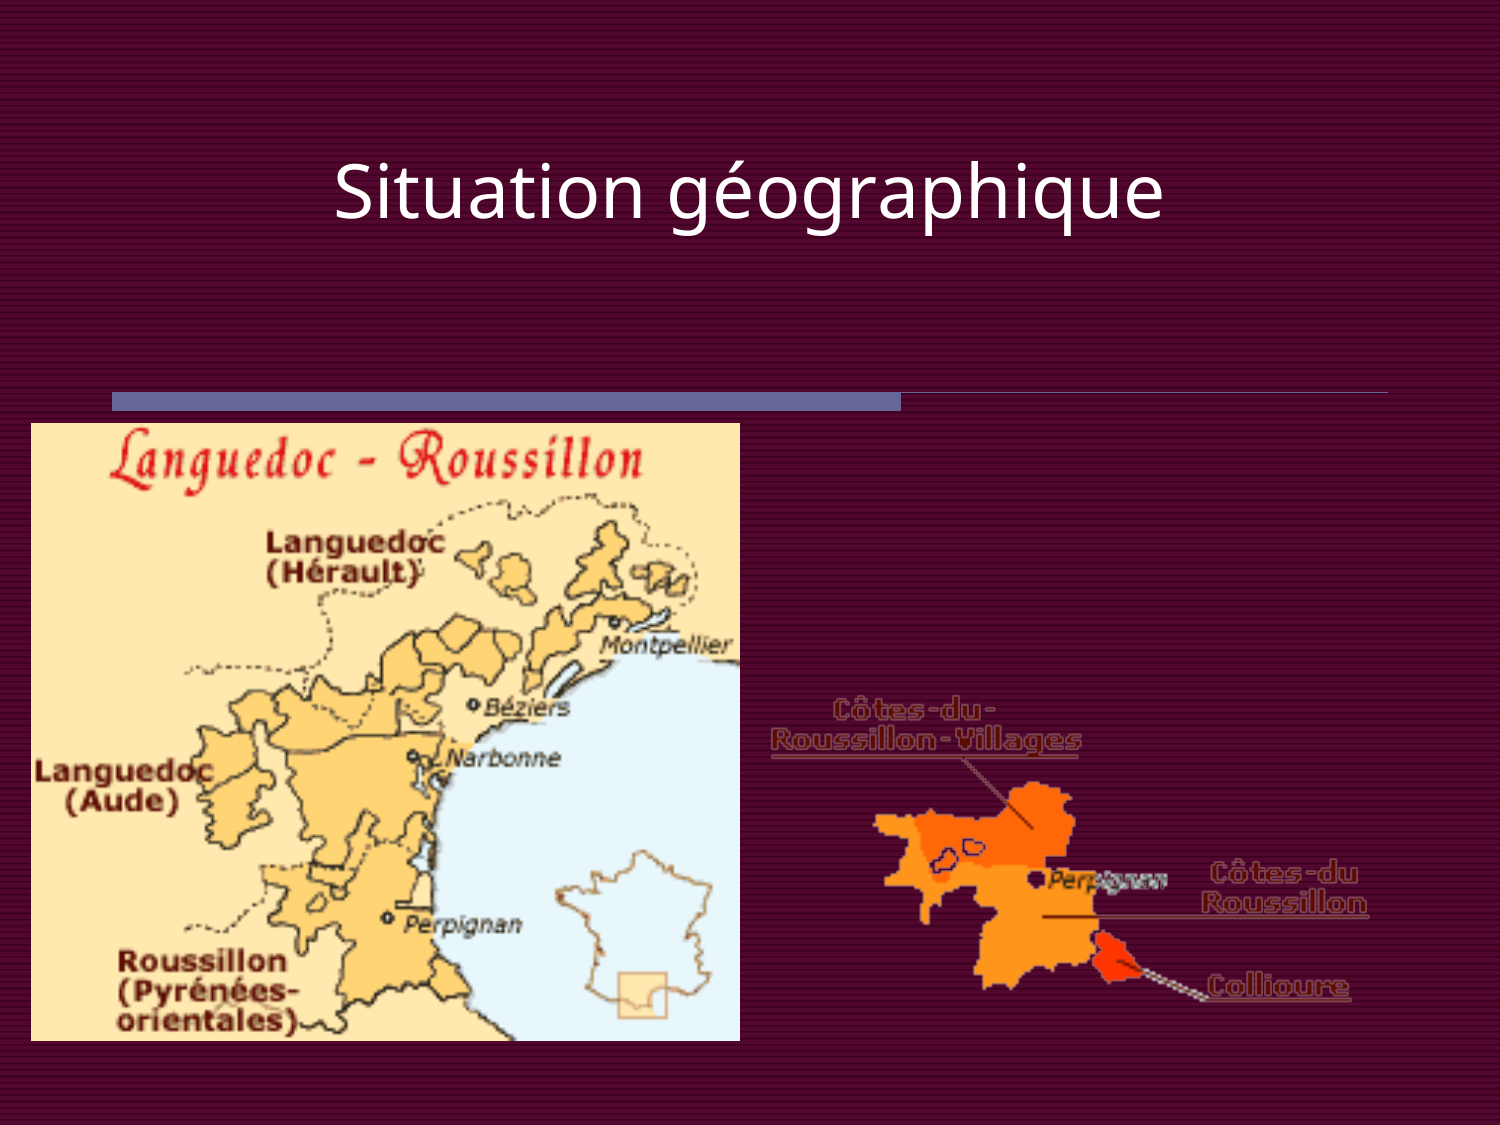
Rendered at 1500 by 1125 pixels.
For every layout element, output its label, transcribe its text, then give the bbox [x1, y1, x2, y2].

title Situation géographique [112, 140, 1388, 244]
picture [0, 0, 1500, 1125]
subtitle [879, 148, 1447, 421]
